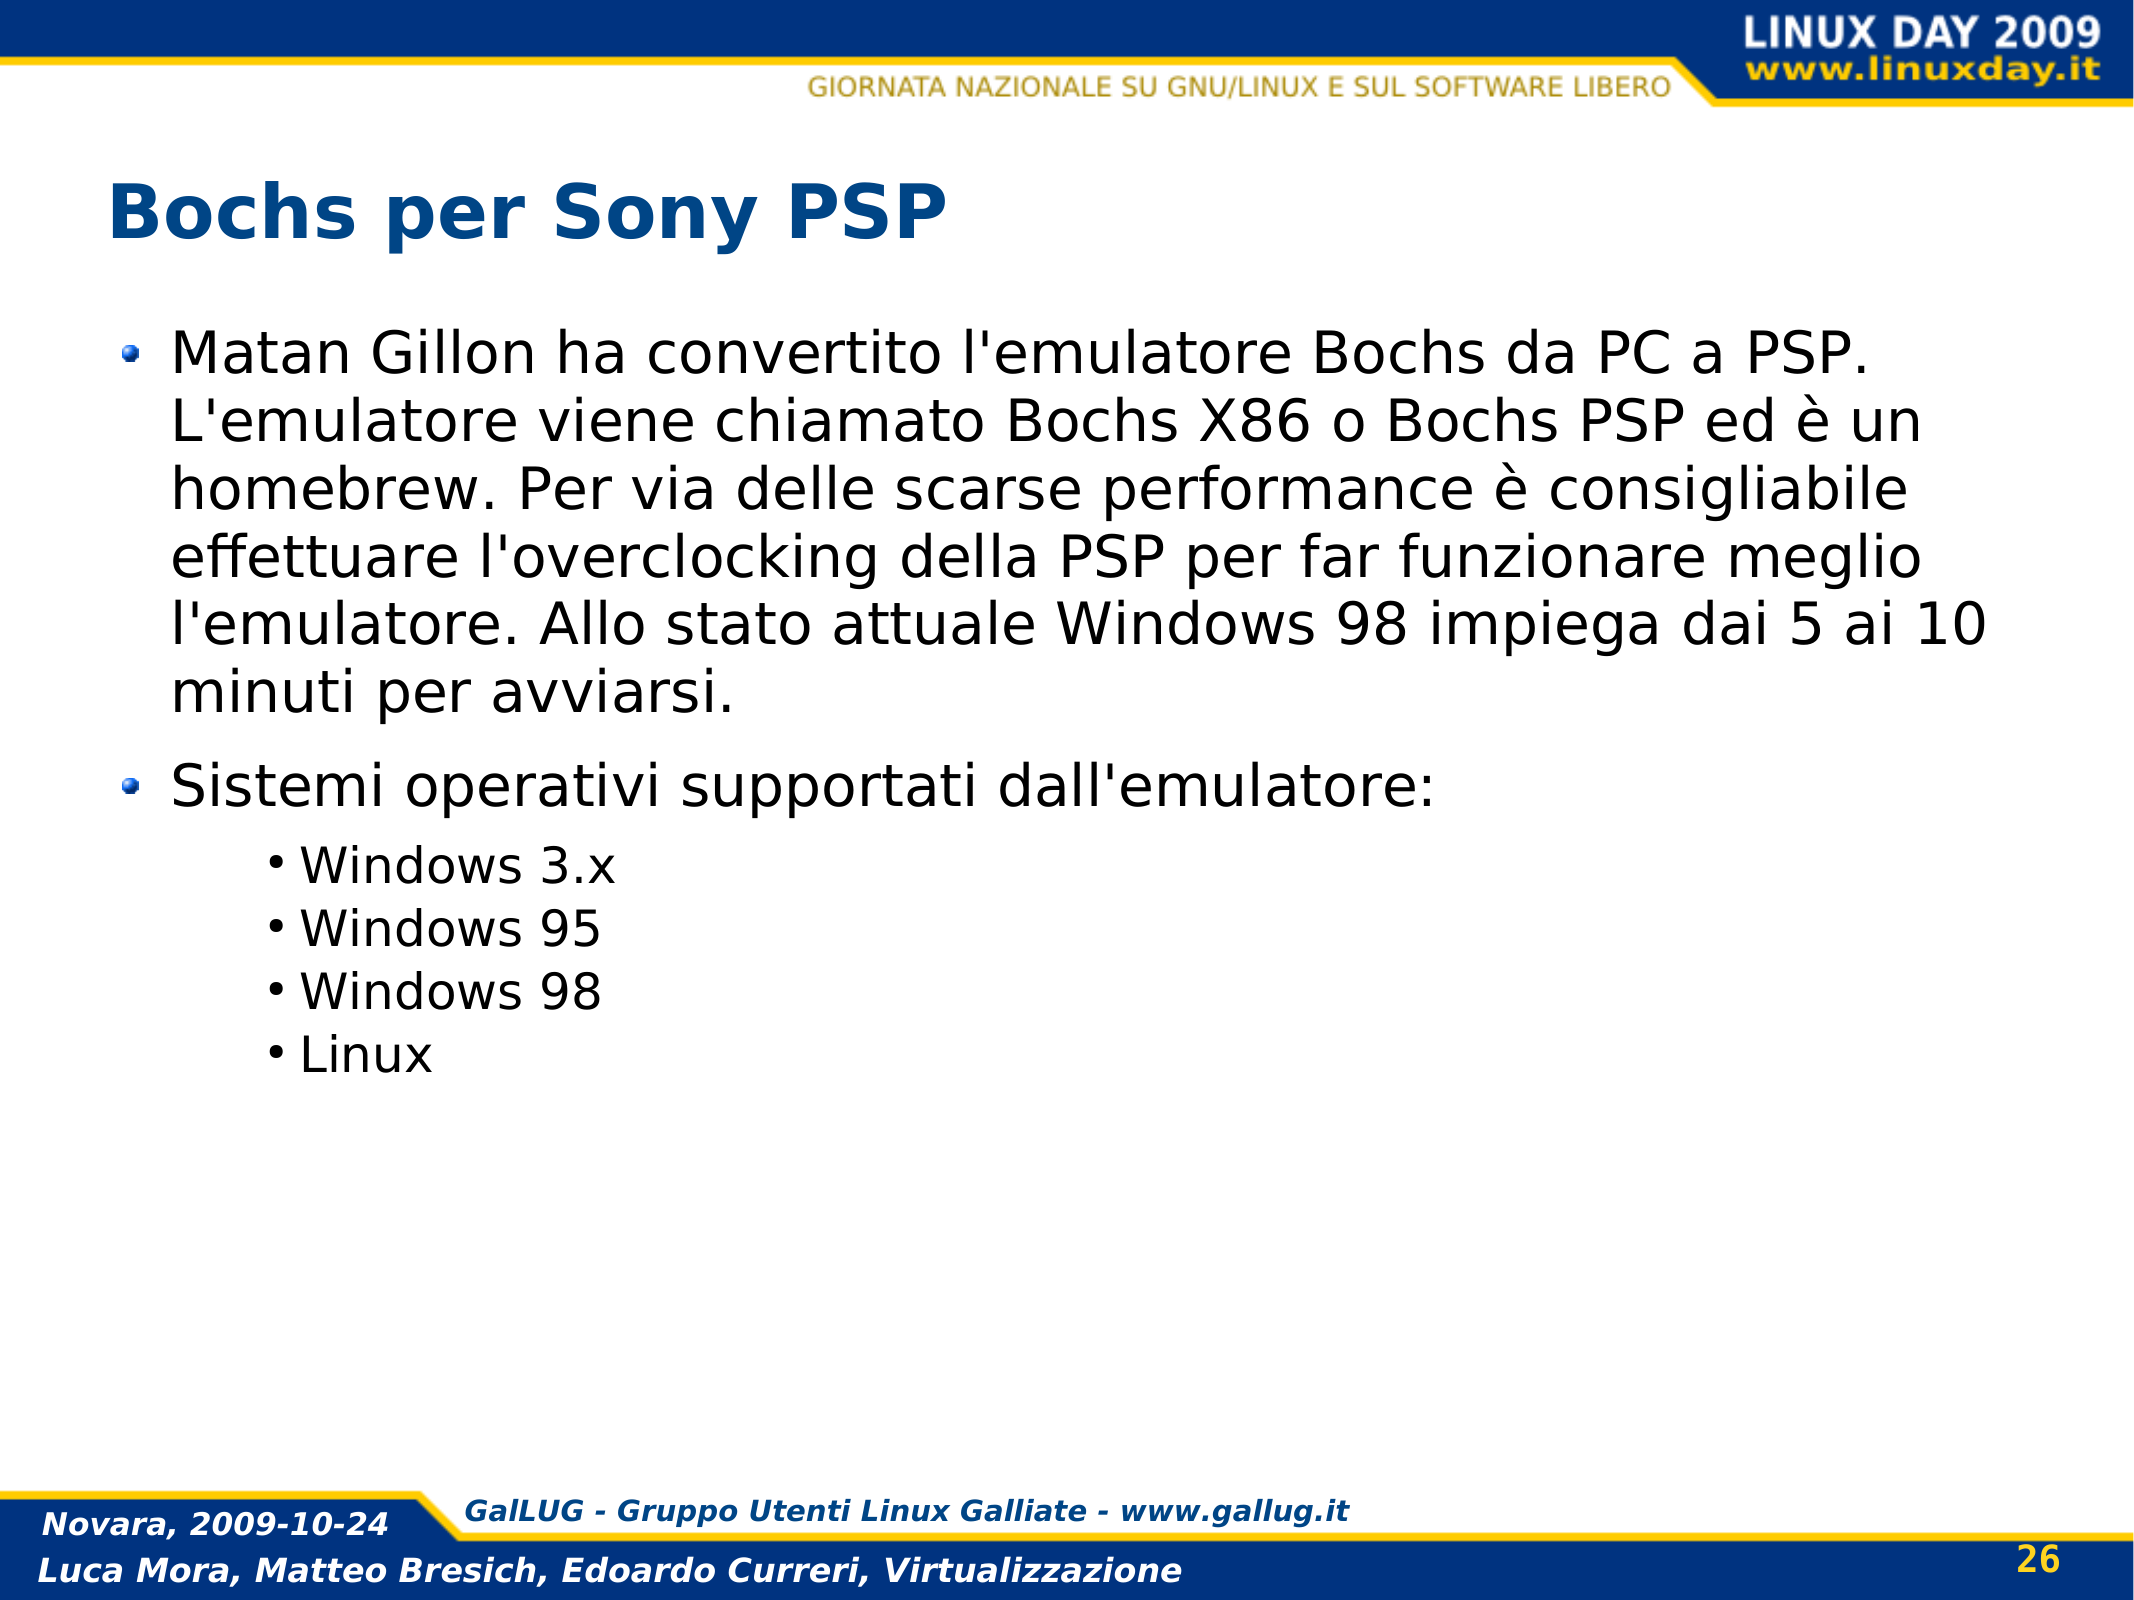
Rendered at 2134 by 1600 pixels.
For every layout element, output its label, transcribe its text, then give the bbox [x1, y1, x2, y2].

picture [0, 0, 2134, 1600]
list Matan Gillon ha convertito l'emulatore Bochs da PC a PSP. L'emulatore viene chiamato Bochs X86 o Bochs PSP ed è un homebrew. Per via delle scarse performance è consigliabile effettuare l'overclocking della PSP per far funzionare meglio l'emulatore. Allo stato attuale Windows 98 impiega dai 5 ai 10 minuti per avviarsi. Sistemi operativi supportati dall'emulatore: Windows 3.x Windows 95 Windows 98 Linux [106, 319, 2027, 1441]
title Bochs per Sony PSP [106, 159, 2080, 267]
